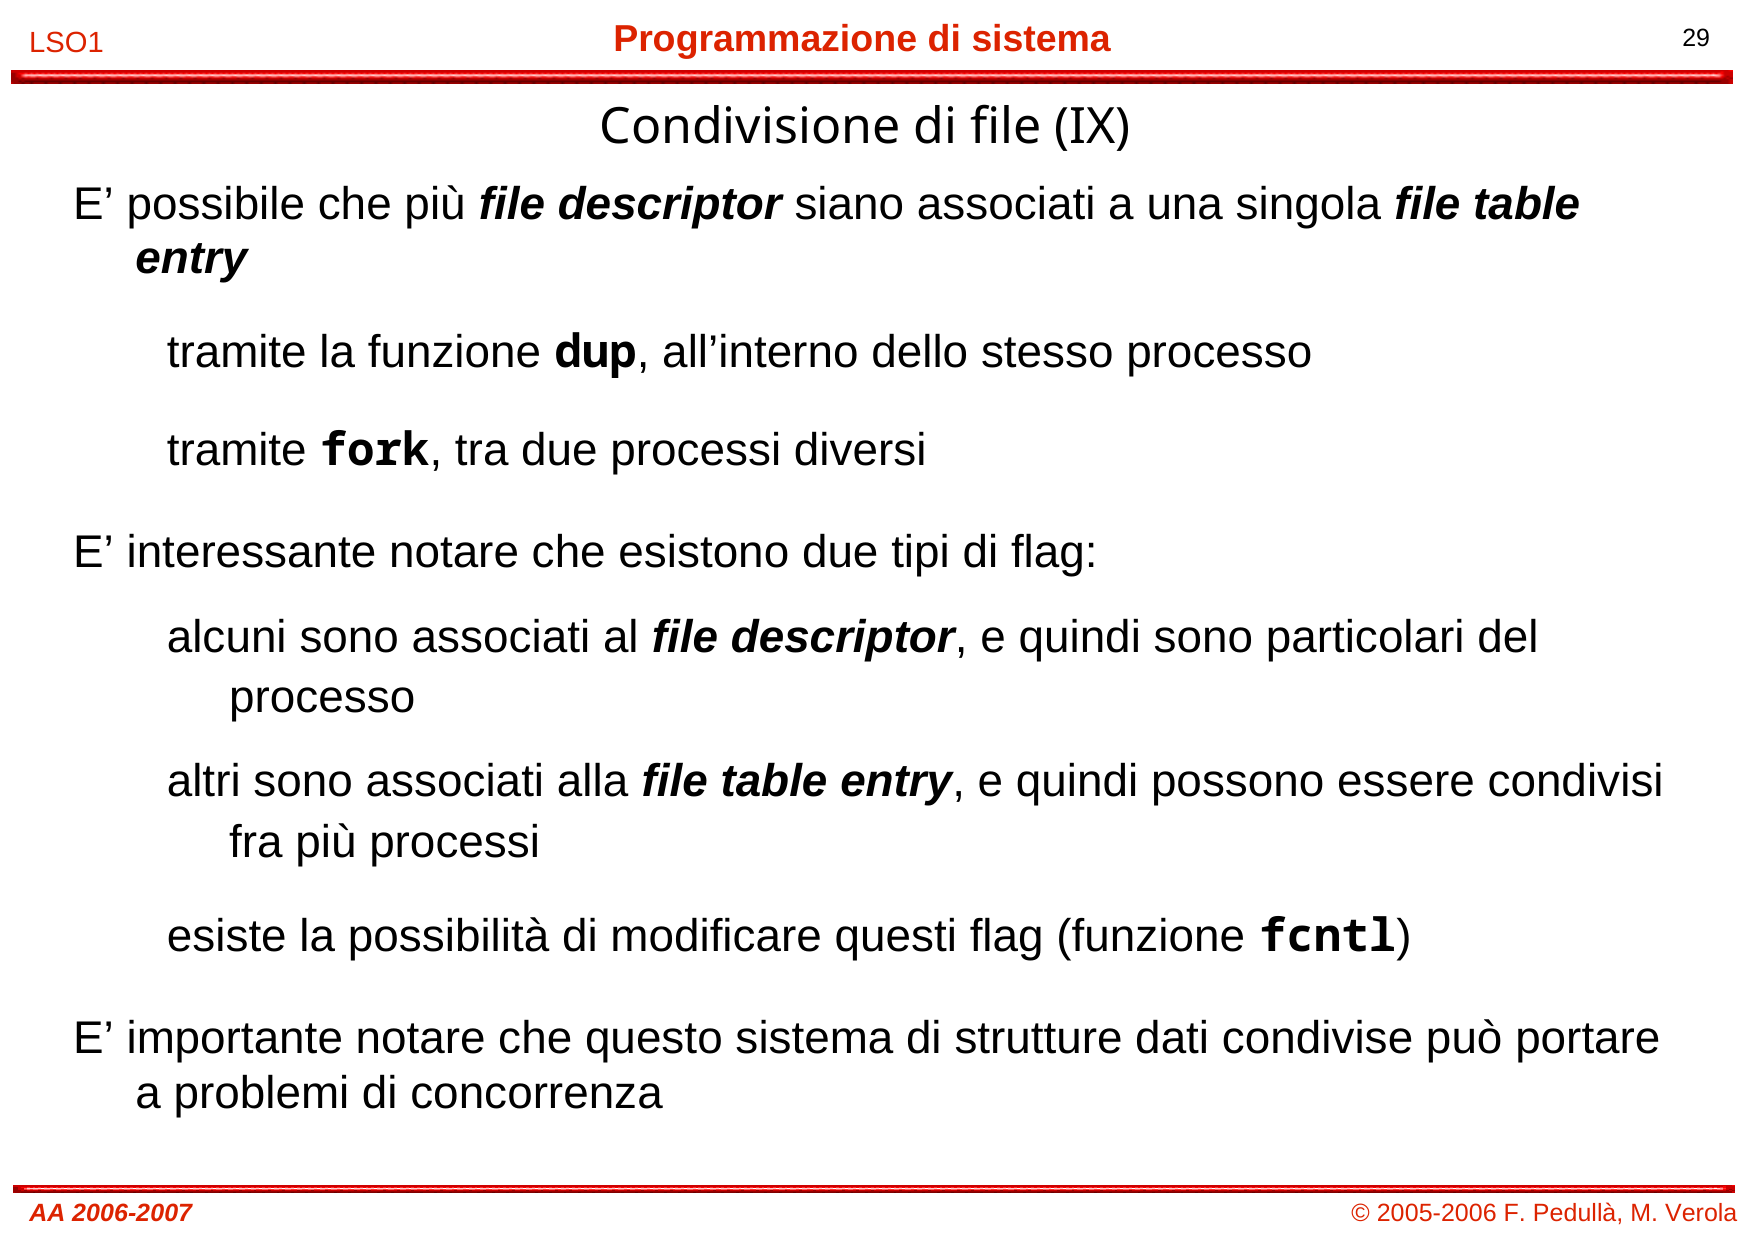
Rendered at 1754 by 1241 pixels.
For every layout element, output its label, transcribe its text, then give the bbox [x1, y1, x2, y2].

list E’ possibile che più file descriptor siano associati a una singola file table entry tramite la funzione dup, all’interno dello stesso processo tramite fork, tra due processi diversi E’ interessante notare che esistono due tipi di flag: alcuni sono associati al file descriptor, e quindi sono particolari del processo altri sono associati alla file table entry, e quindi possono essere condivisi fra più processi esiste la possibilità di modificare questi flag (funzione fcntl) E’ importante notare che questo sistema di strutture dati condivise può portare a problemi di concorrenza [58, 166, 1696, 1149]
title Condivisione di file (IX) [514, 78, 1217, 174]
picture [13, 1185, 1735, 1193]
picture [11, 70, 1733, 84]
